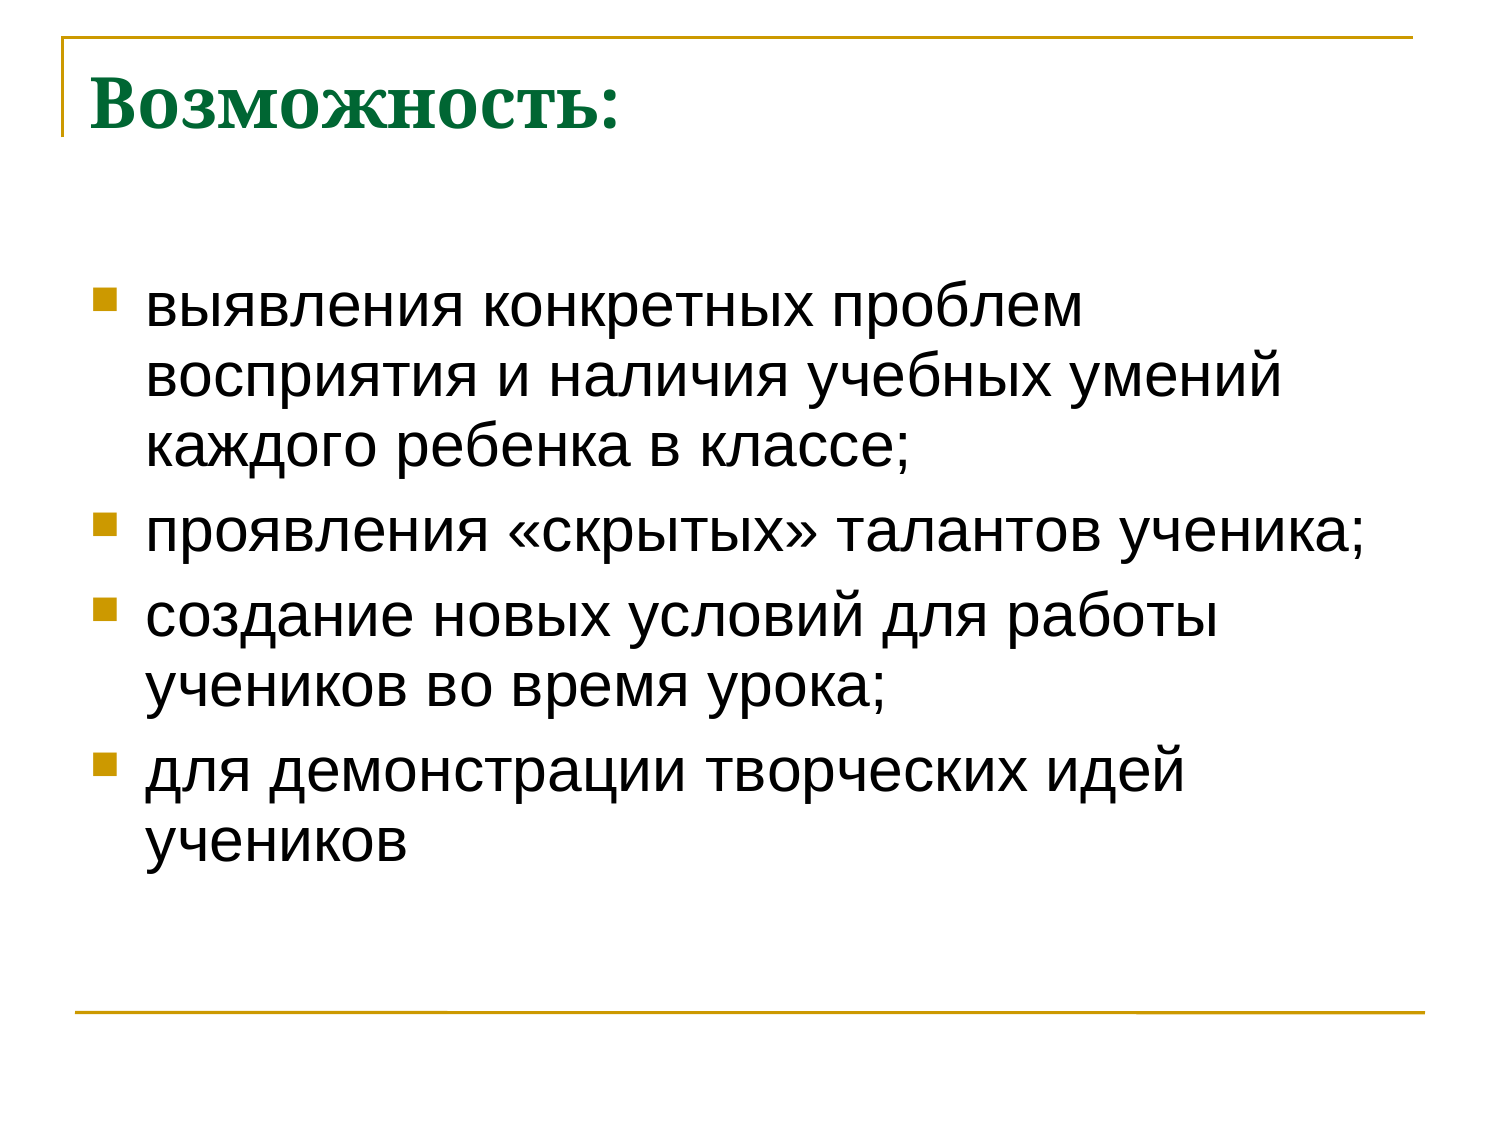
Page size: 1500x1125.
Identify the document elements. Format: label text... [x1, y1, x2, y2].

list выявления конкретных проблем восприятия и наличия учебных умений каждого ребенка в классе; проявления «скрытых» талантов ученика; создание новых условий для работы учеников во время урока; для демонстрации творческих идей учеников [75, 262, 1426, 1015]
title Возможность: [75, 45, 1426, 233]
